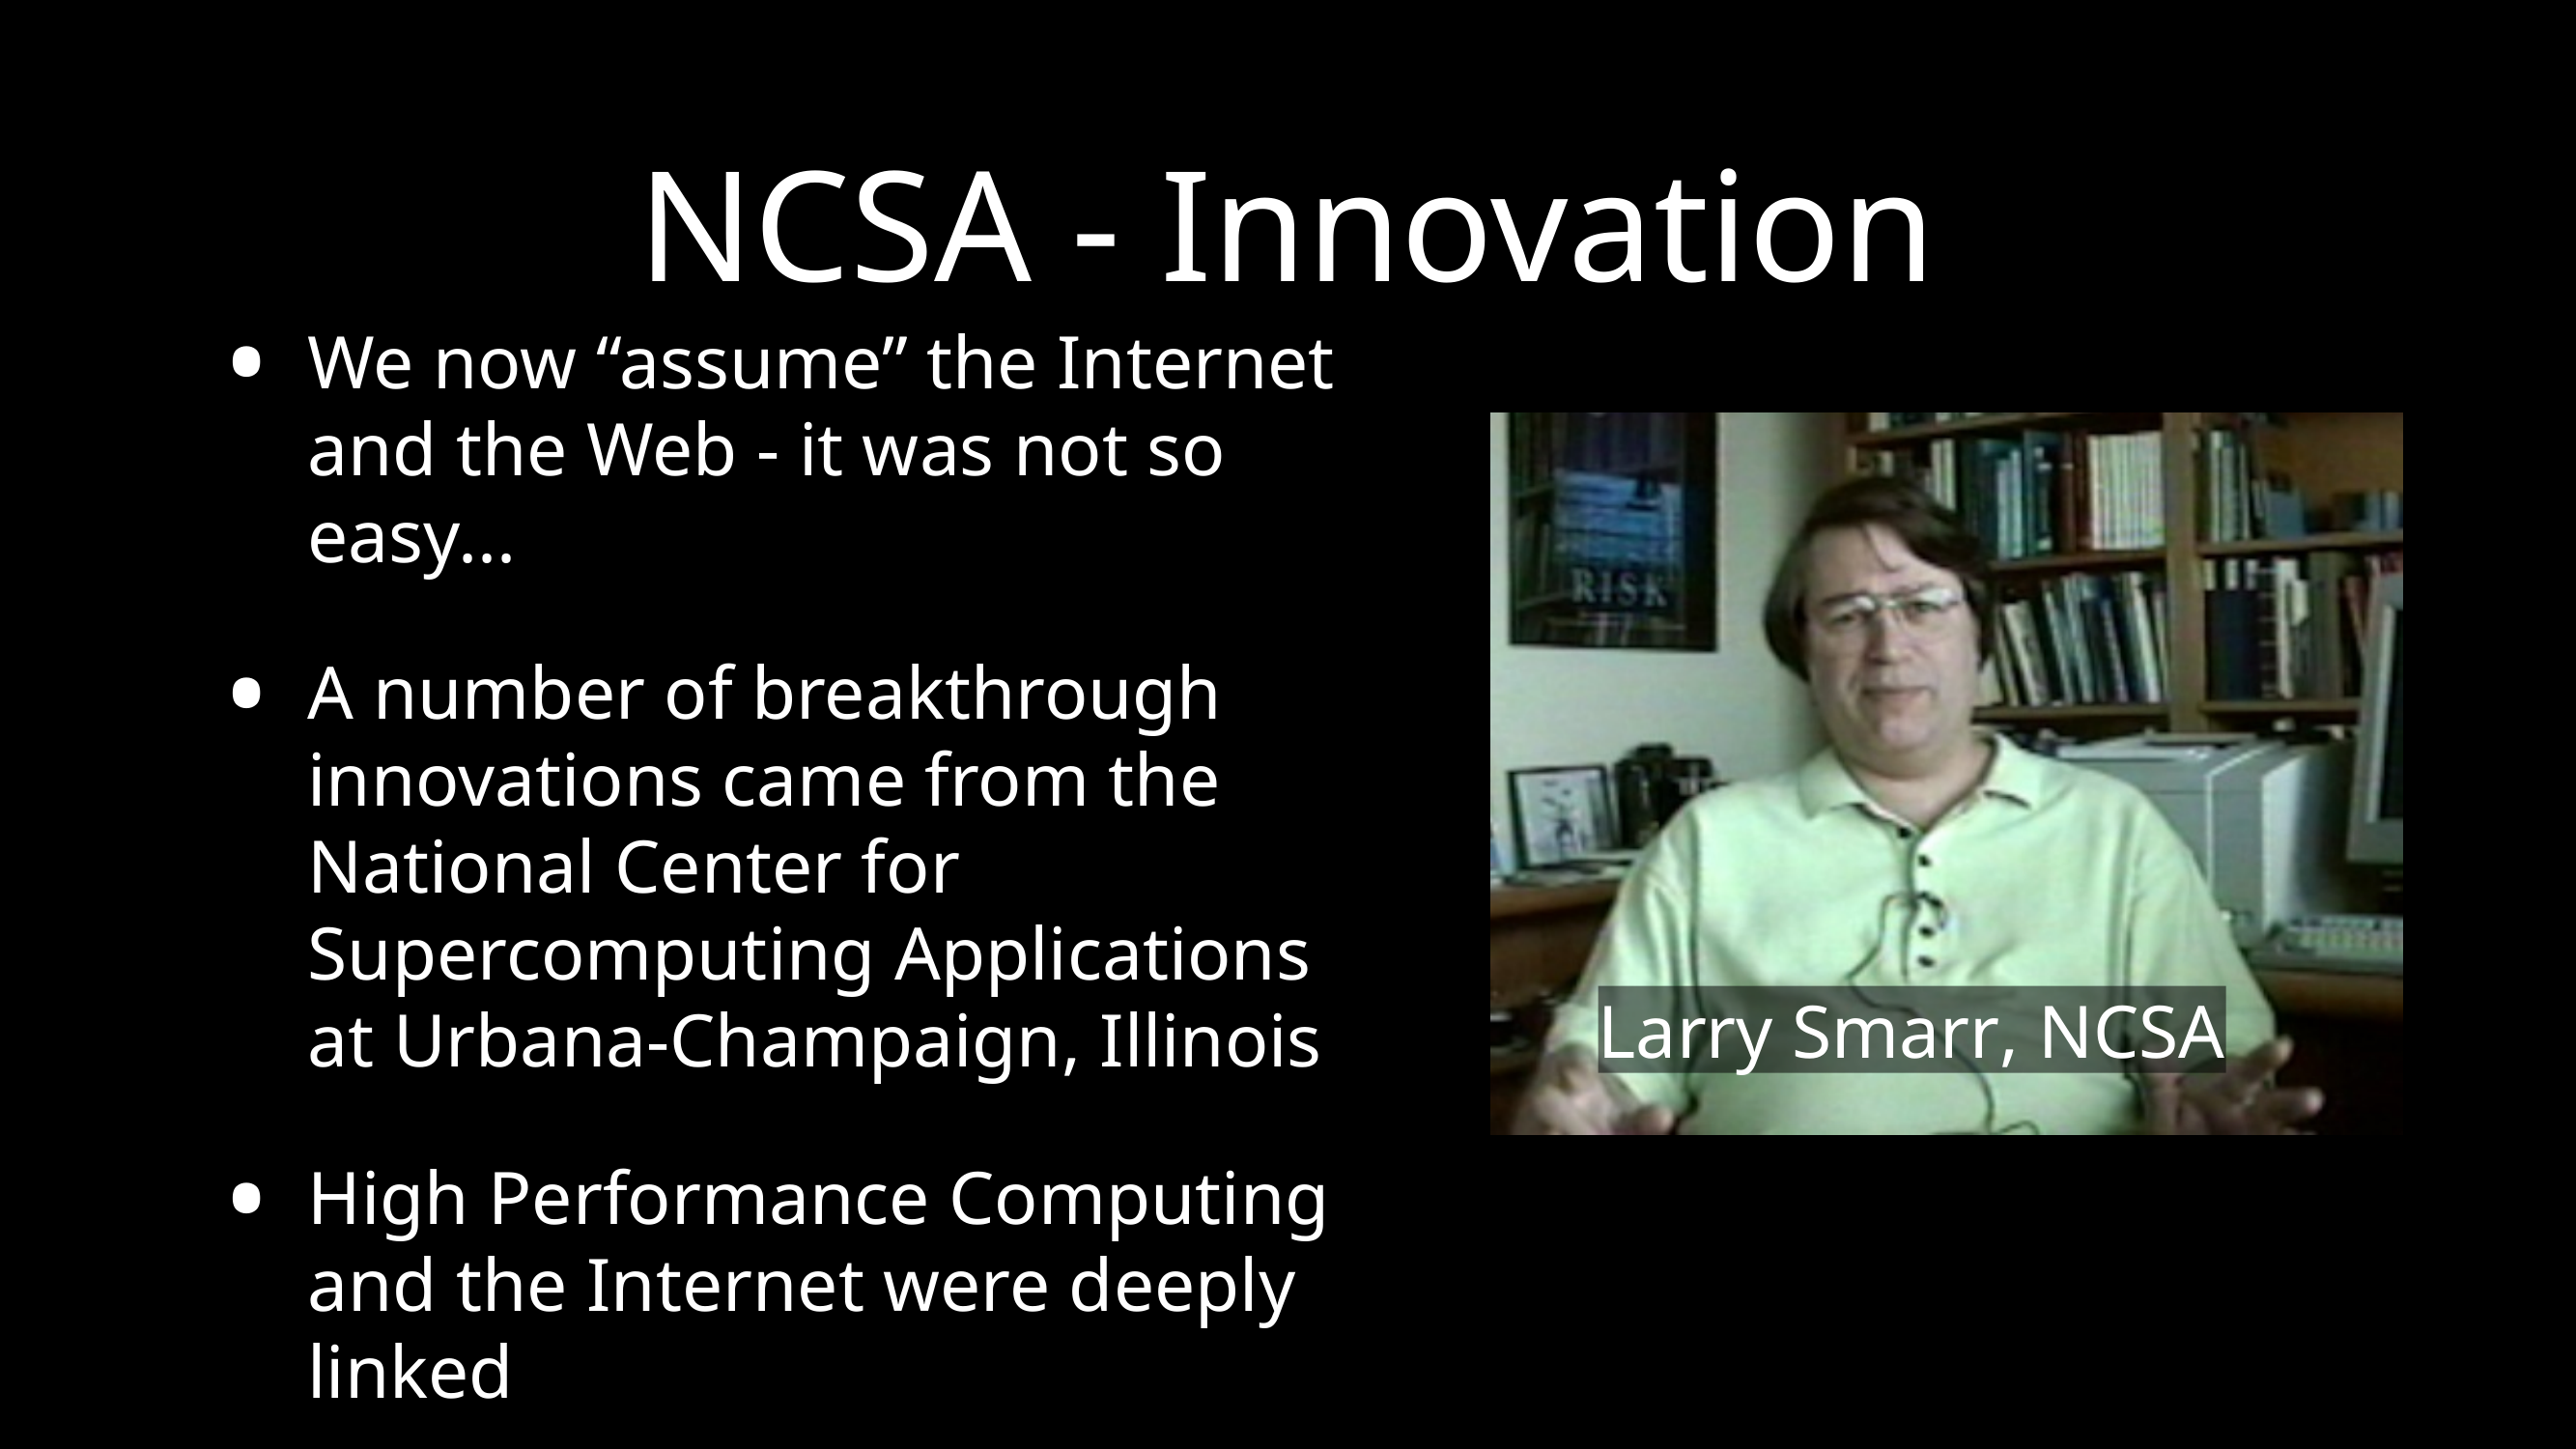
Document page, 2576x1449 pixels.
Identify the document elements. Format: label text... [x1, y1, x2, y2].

list We now “assume” the Internet and the Web - it was not so easy... A number of breakthrough innovations came from the National Center for Supercomputing Applications at Urbana-Champaign, Illinois High Performance Computing and the Internet were deeply linked [183, 396, 1393, 1332]
title NCSA - Innovation [183, 38, 2392, 403]
text_box Larry Smarr, NCSA [1598, 985, 2226, 1073]
picture [1490, 412, 2403, 1136]
